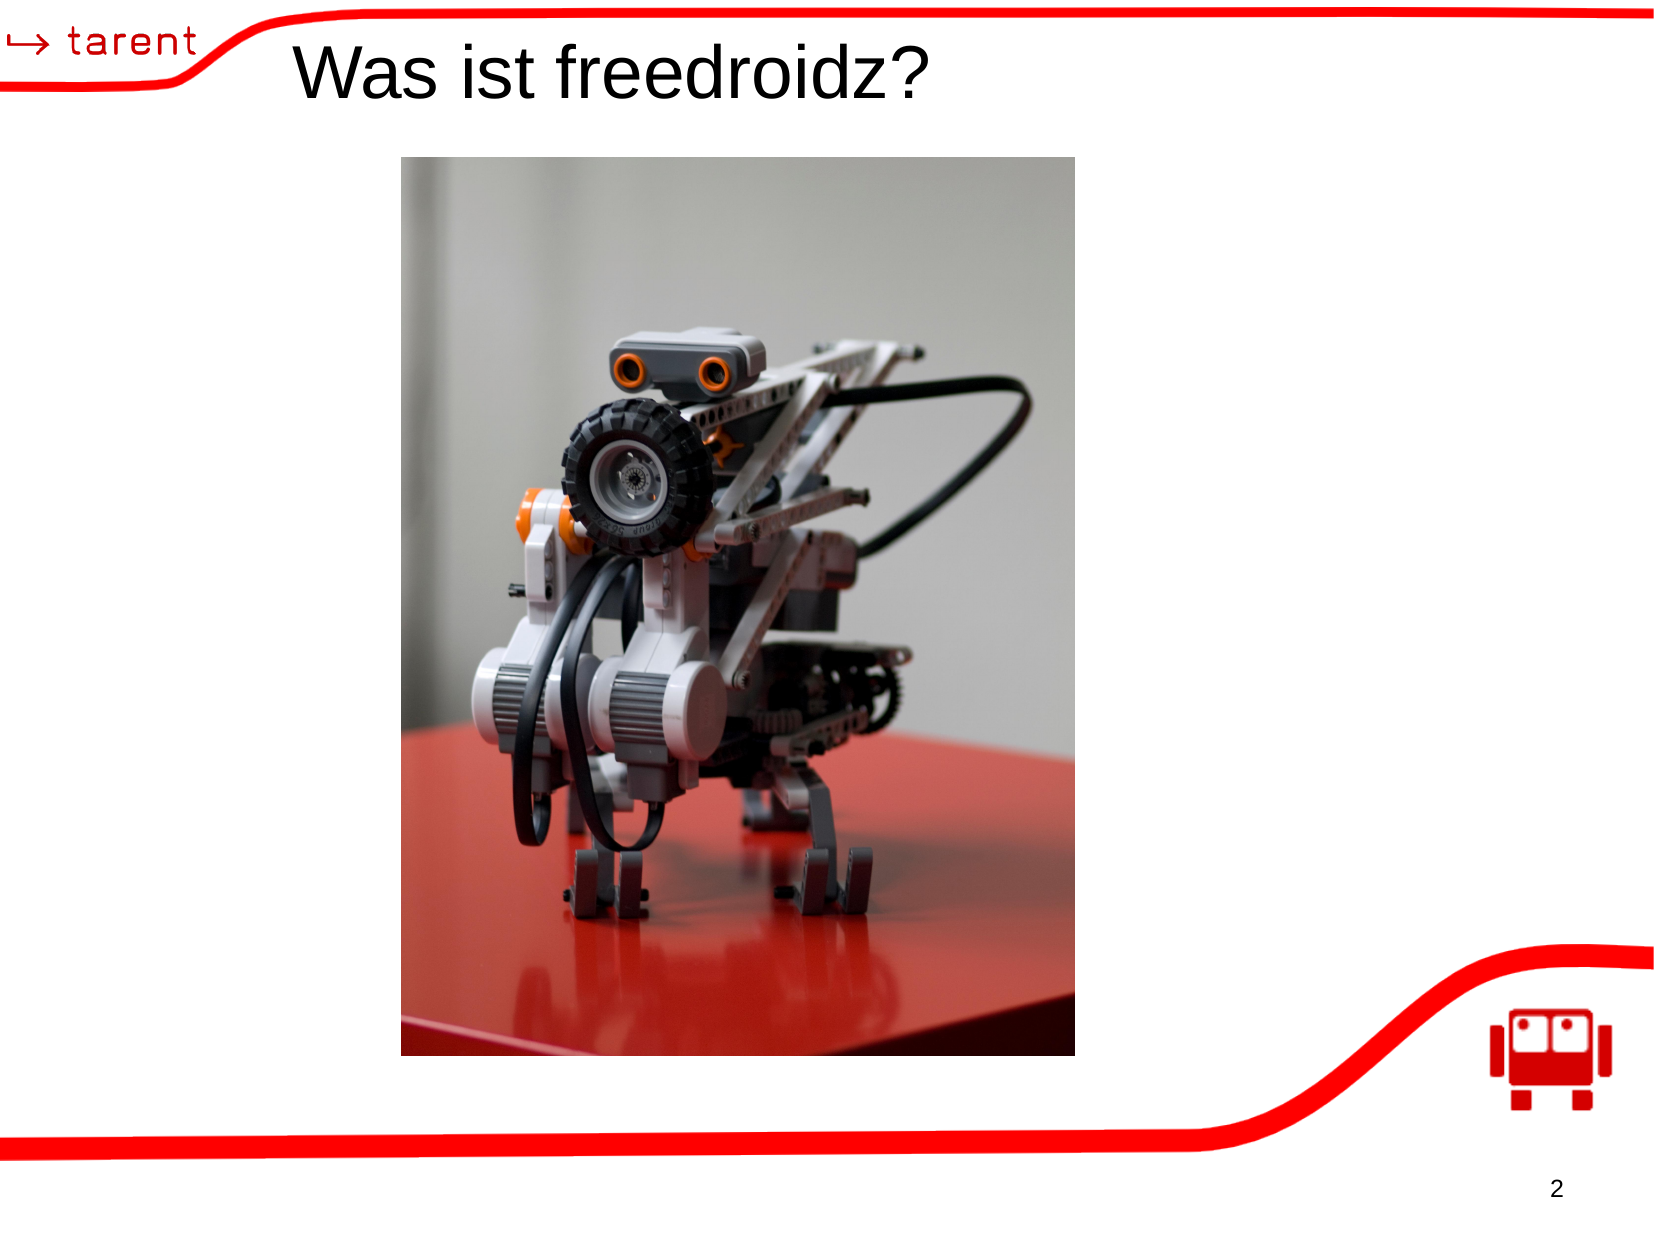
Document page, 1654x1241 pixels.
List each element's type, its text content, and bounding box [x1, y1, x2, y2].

picture [0, 7, 1654, 92]
picture [0, 157, 1654, 1161]
text_box Was ist freedroidz? [277, 23, 1654, 142]
